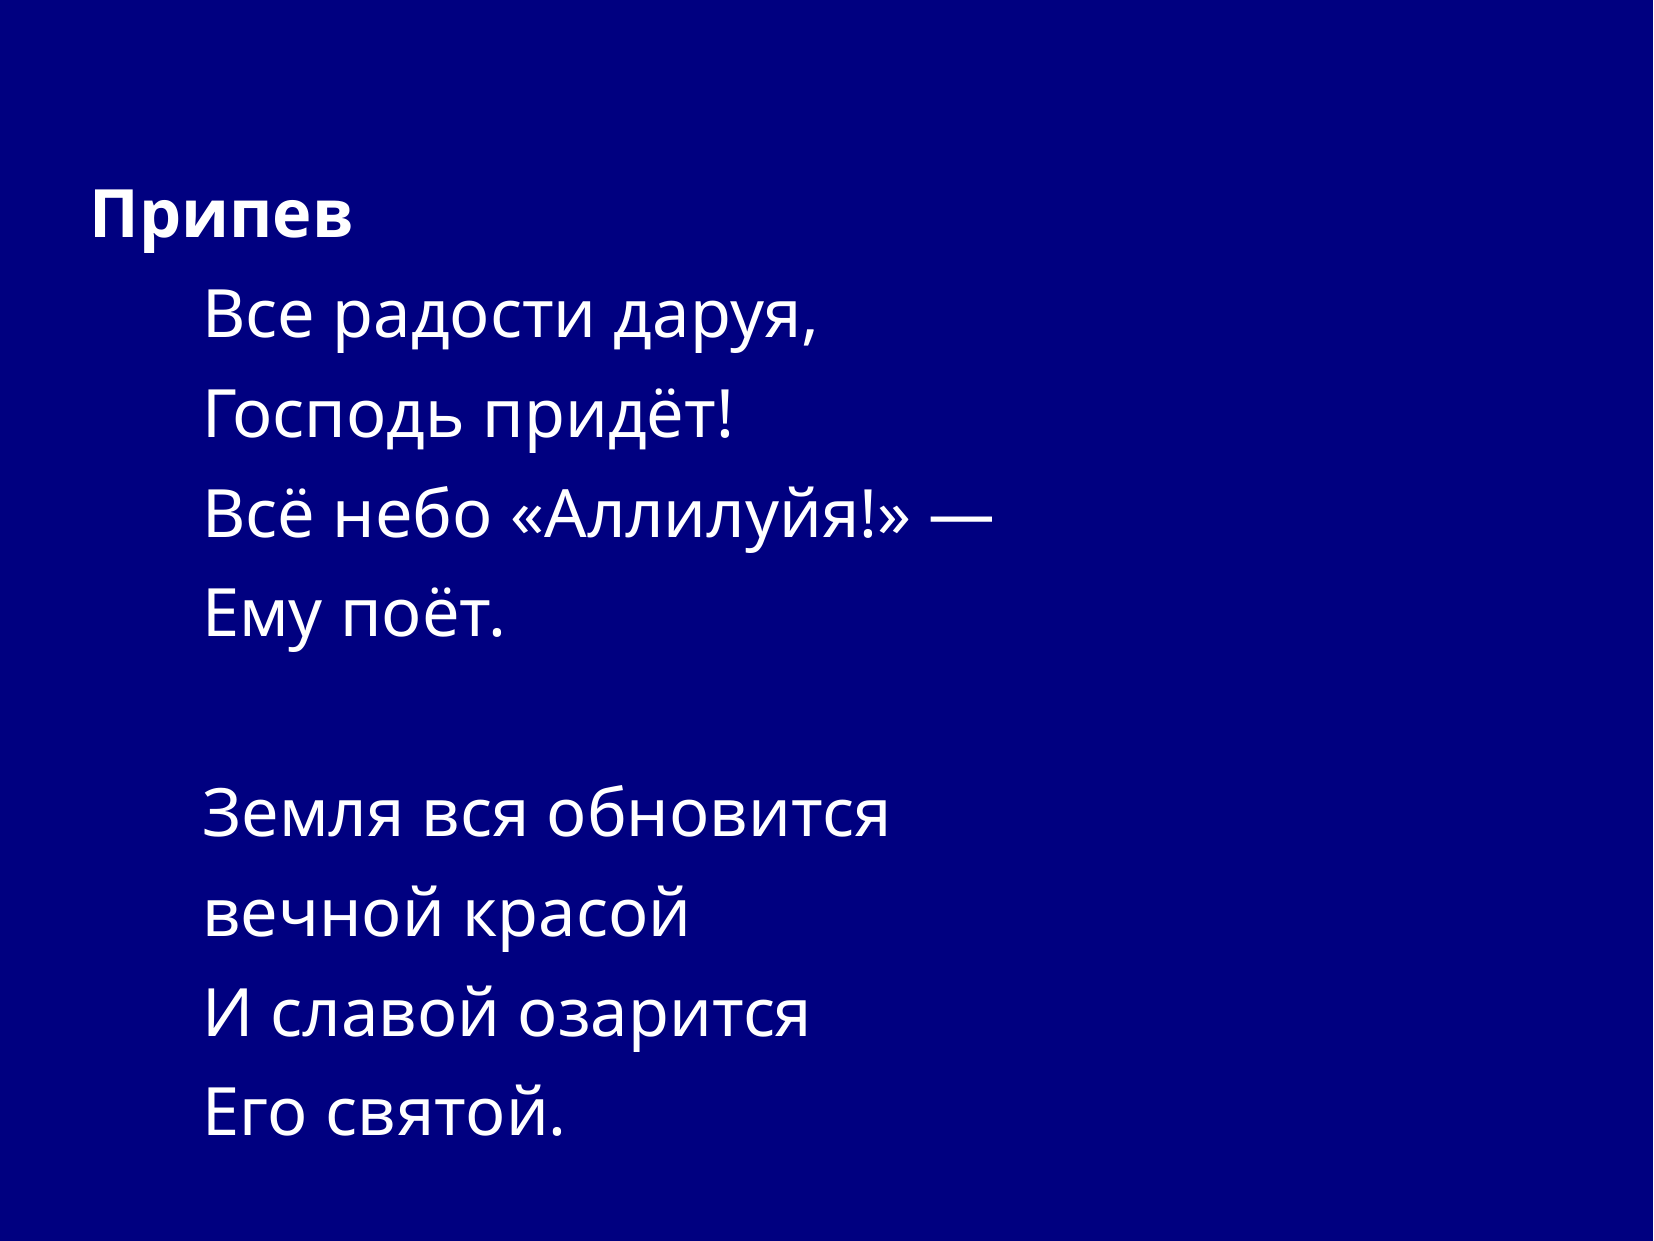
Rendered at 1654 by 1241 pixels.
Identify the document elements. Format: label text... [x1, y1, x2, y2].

text_box Припев Все радости даруя, Господь придёт! Всё небо «Аллилуйя!» — Ему поёт. Земля вся обновится вечной красой И славой озарится Его святой. [75, 150, 1576, 1163]
